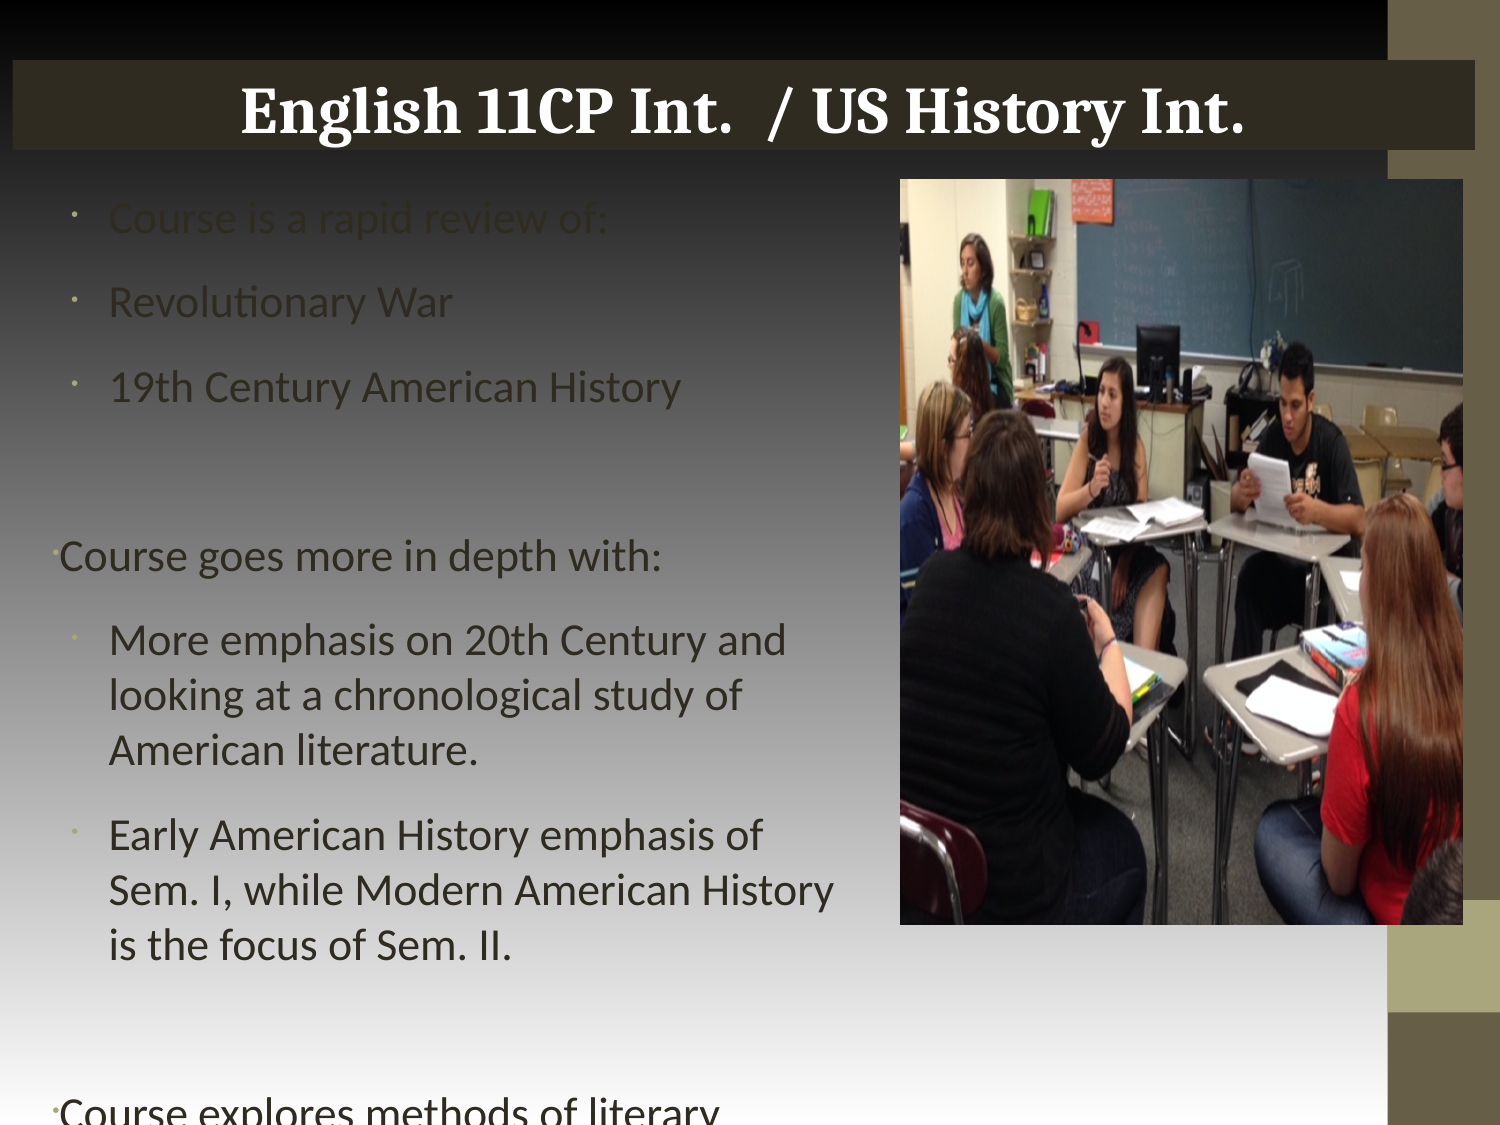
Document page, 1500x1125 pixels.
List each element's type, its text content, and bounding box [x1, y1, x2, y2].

picture [900, 179, 1463, 925]
title English 11CP Int. / US History Int. [12, 60, 1475, 150]
list Course is a rapid review of: Revolutionary War 19th Century American History Course goes more in depth with: More emphasis on 20th Century and looking at a chronological study of American literature. Early American History emphasis of Sem. I, while Modern American History is the focus of Sem. II. Course explores methods of literary analysis, themes, social-emotional paradigms related to literature. The writing process will be featured along with a research paper, using technology and techniques of writing. Vocabulary study will also be highlighted. Panel discussions and group presentations. [37, 179, 863, 1029]
